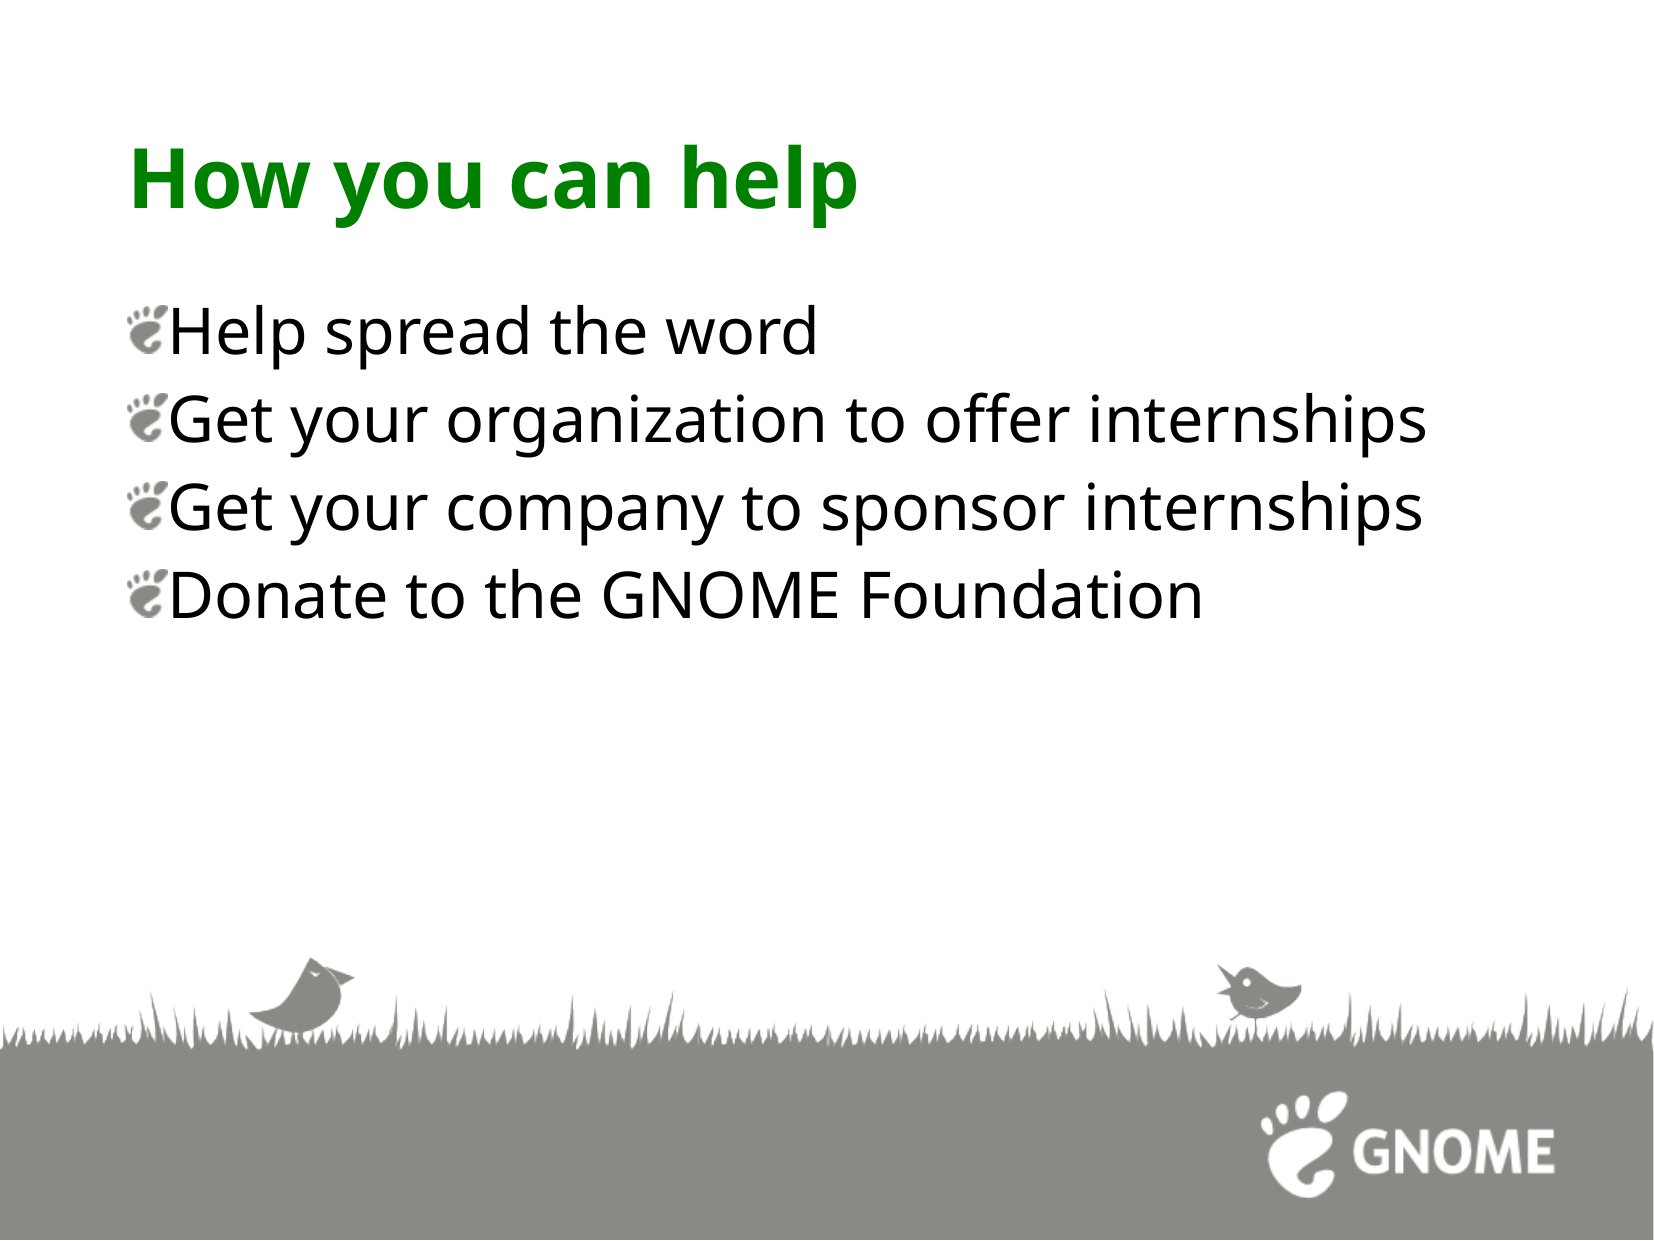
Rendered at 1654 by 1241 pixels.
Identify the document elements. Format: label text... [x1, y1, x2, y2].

text_box How you can help [112, 112, 1654, 239]
text_box Help spread the word Get your organization to offer internships Get your company to sponsor internships Donate to the GNOME Foundation [112, 277, 1654, 640]
picture [0, 0, 1654, 1241]
